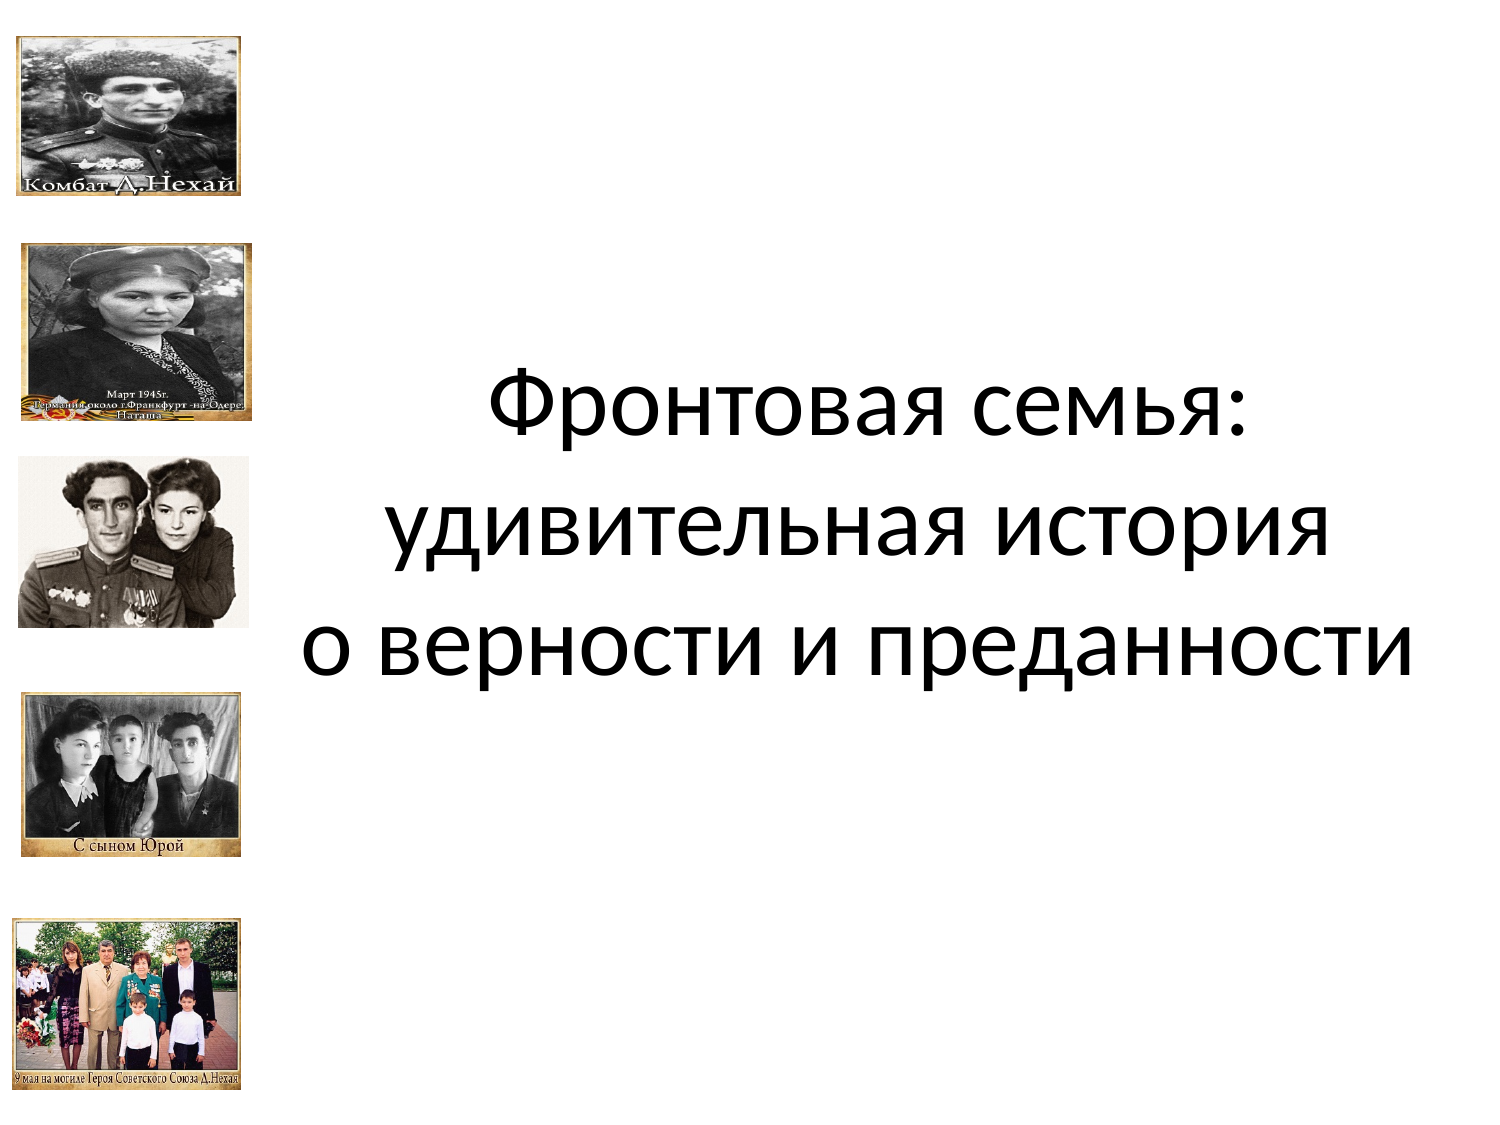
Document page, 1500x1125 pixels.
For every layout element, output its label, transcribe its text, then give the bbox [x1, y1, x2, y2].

picture [18, 456, 249, 628]
picture [12, 918, 241, 1090]
title Фронтовая семья: удивительная история о верности и преданности [277, 328, 1463, 657]
subtitle [339, 632, 1390, 921]
picture [21, 243, 252, 421]
picture [16, 36, 241, 196]
picture [21, 692, 241, 857]
